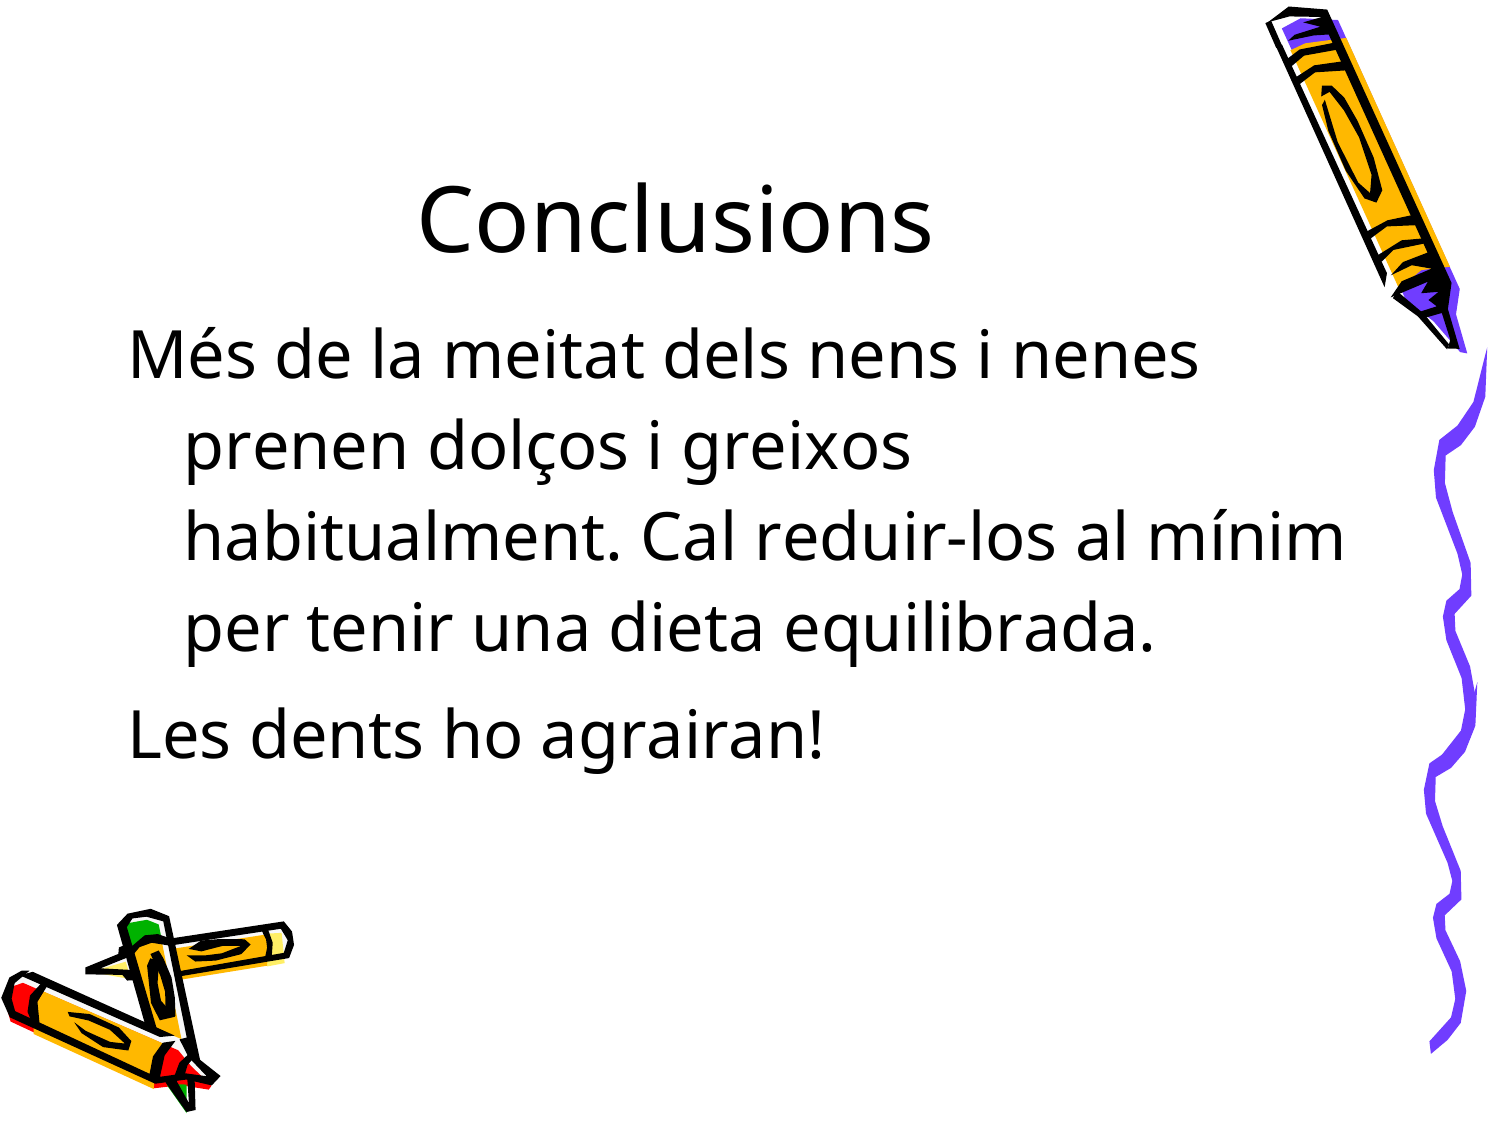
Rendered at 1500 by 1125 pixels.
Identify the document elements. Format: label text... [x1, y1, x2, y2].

title Conclusions [112, 24, 1240, 288]
list Més de la meitat dels nens i nenes prenen dolços i greixos habitualment. Cal reduir-los al mínim per tenir una dieta equilibrada. Les dents ho agrairan! [112, 299, 1375, 901]
